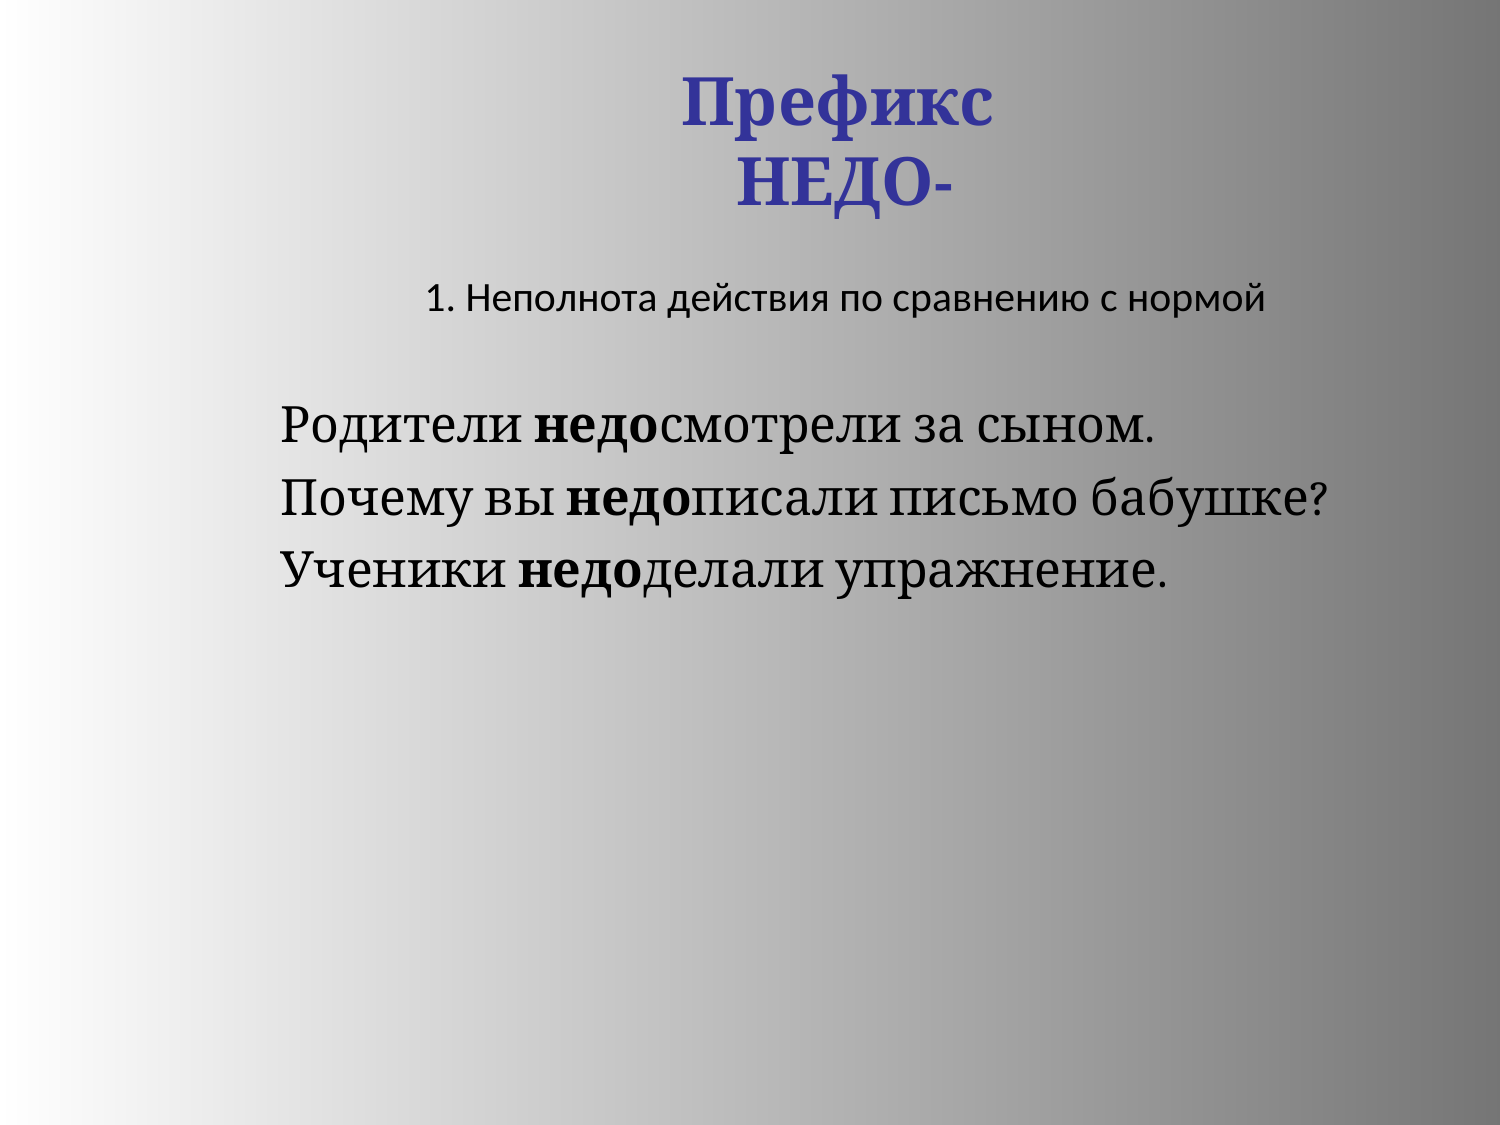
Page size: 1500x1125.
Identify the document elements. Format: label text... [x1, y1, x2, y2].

list 1. Неполнота действия по сравнению с нормой Родители недосмотрели за сыном. Почему вы недописали письмо бабушке? Ученики недоделали упражнение. [265, 262, 1426, 1006]
title Префикс НЕДО- [265, 45, 1426, 233]
